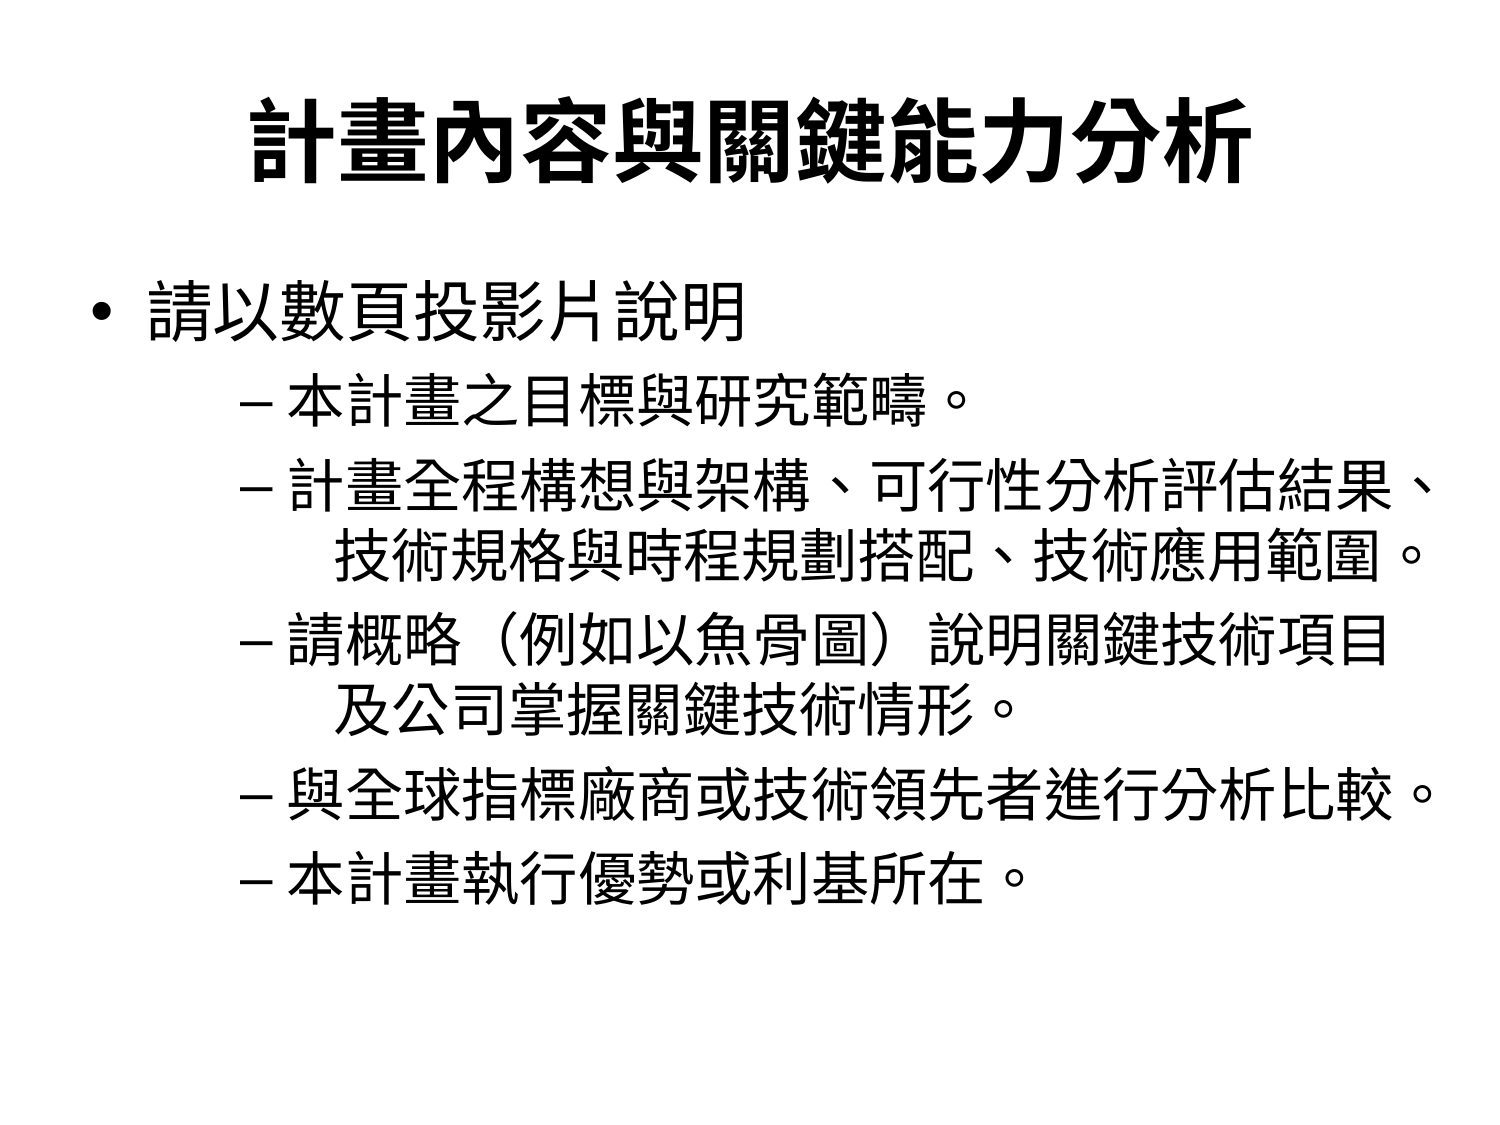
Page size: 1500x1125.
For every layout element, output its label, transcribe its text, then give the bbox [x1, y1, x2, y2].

title 計畫內容與關鍵能力分析 [75, 45, 1426, 233]
list 請以數頁投影片說明 本計畫之目標與研究範疇。 計畫全程構想與架構、可行性分析評估結果、技術規格與時程規劃搭配、技術應用範圍。 請概略（例如以魚骨圖）說明關鍵技術項目及公司掌握關鍵技術情形。 與全球指標廠商或技術領先者進行分析比較。 本計畫執行優勢或利基所在。 [75, 262, 1426, 1005]
